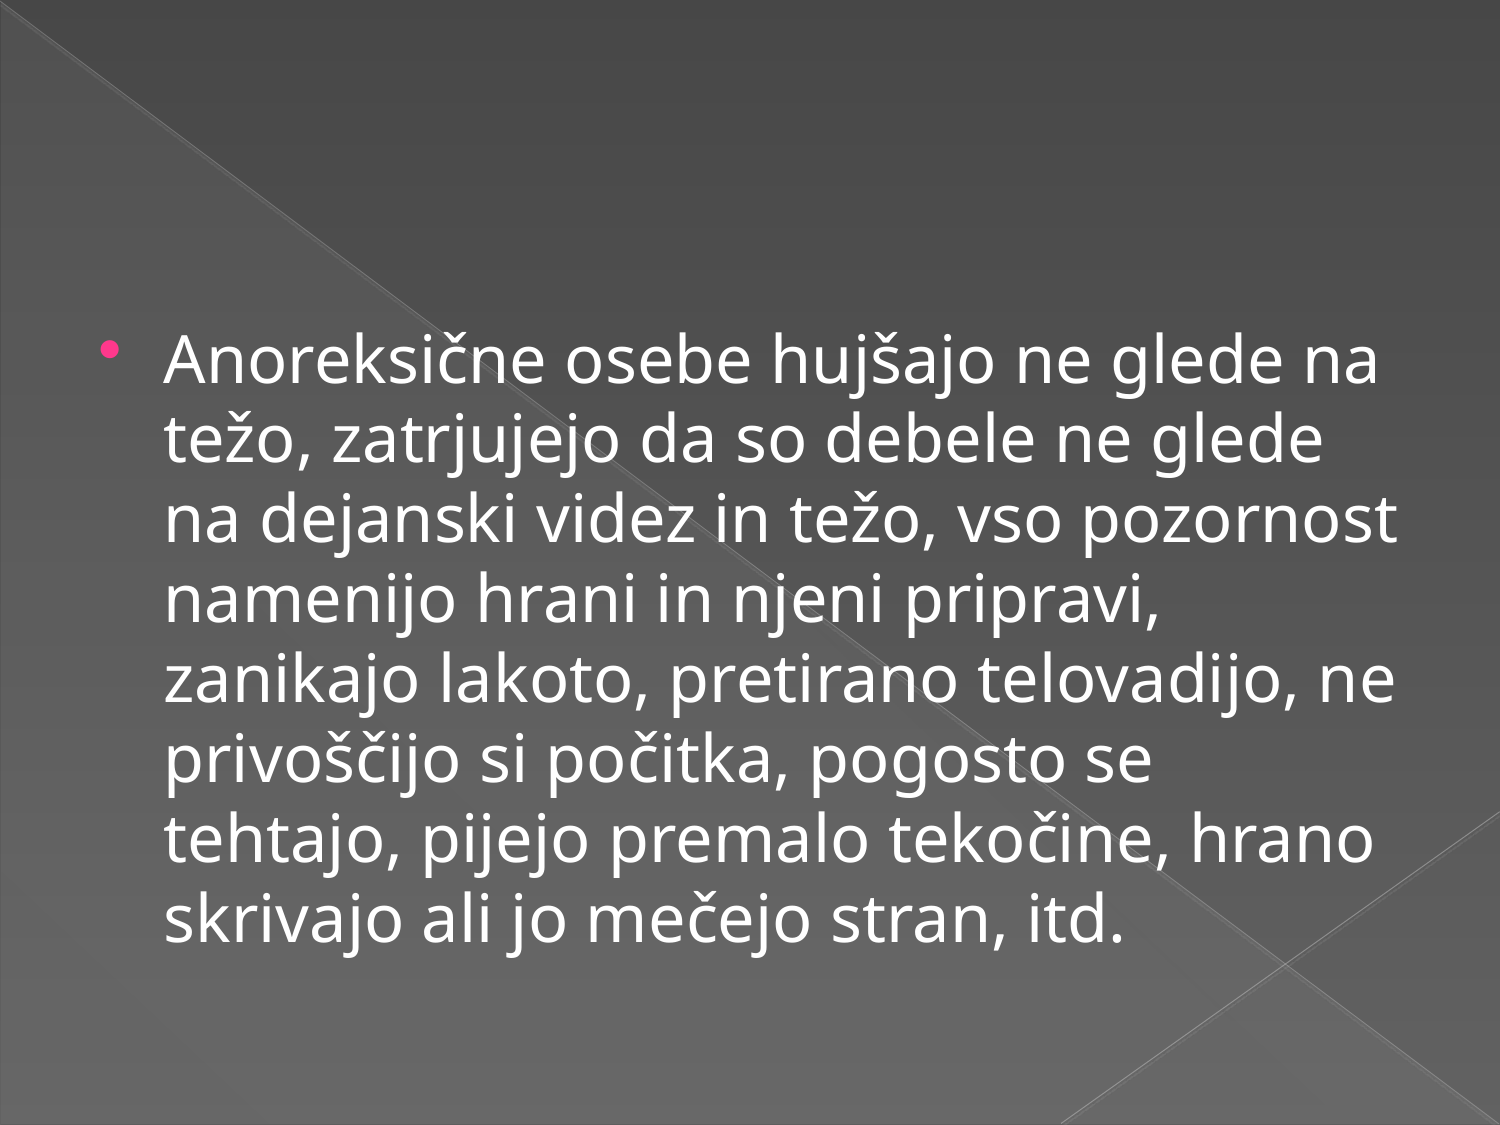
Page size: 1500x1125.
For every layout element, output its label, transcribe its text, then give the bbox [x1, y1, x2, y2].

list Anoreksične osebe hujšajo ne glede na težo, zatrjujejo da so debele ne glede na dejanski videz in težo, vso pozornost namenijo hrani in njeni pripravi, zanikajo lakoto, pretirano telovadijo, ne privoščijo si počitka, pogosto se tehtajo, pijejo premalo tekočine, hrano skrivajo ali jo mečejo stran, itd. [75, 308, 1425, 1059]
